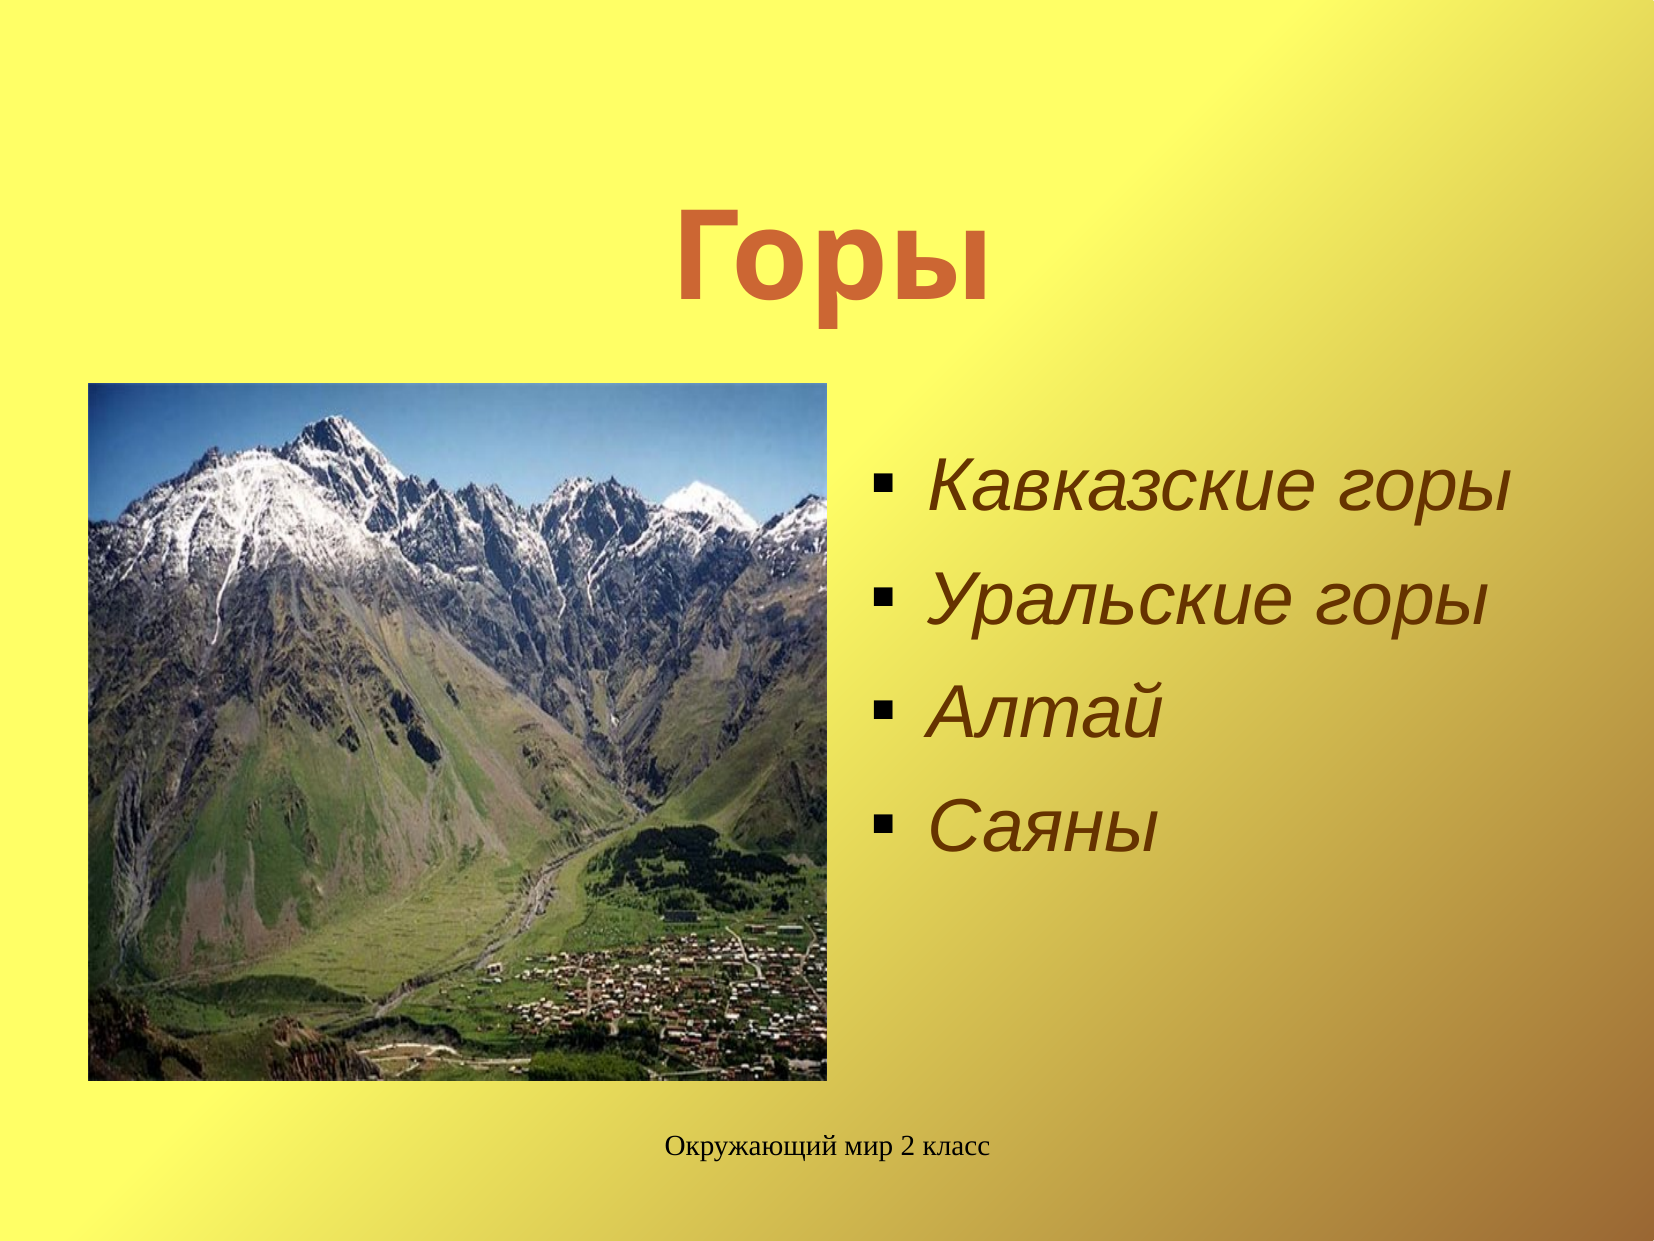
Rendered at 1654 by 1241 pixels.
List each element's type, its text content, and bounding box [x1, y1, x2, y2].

picture [82, 336, 827, 1081]
list Кавказские горы Уральские горы Алтай Саяны [856, 442, 1583, 945]
title Горы [88, 147, 1577, 355]
